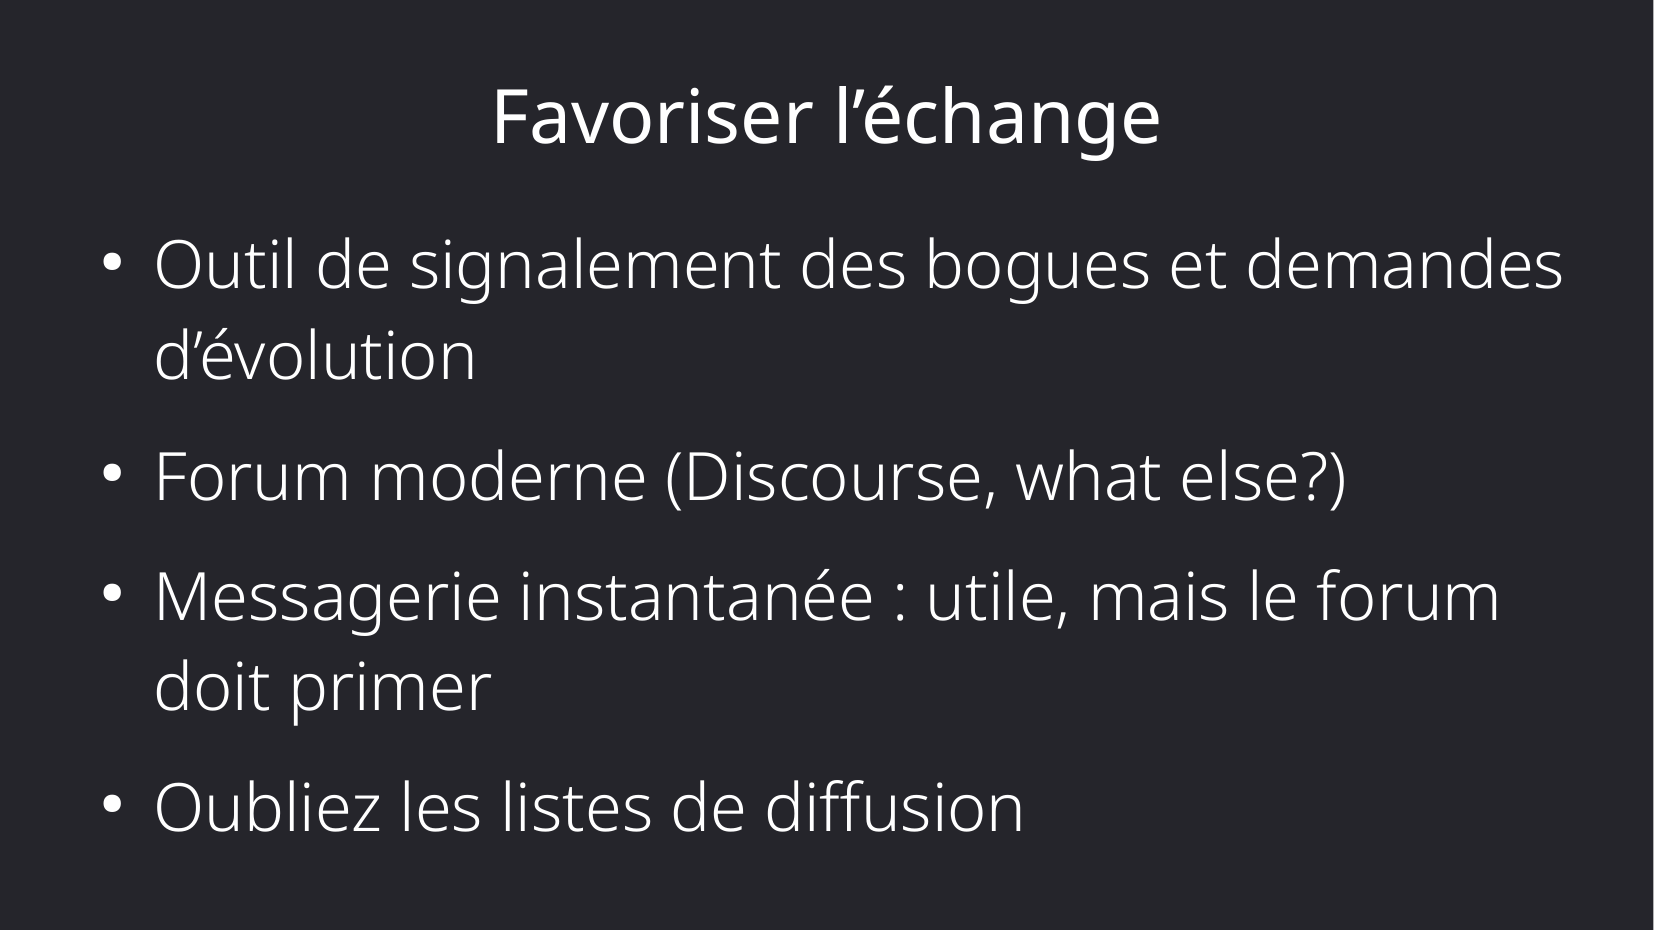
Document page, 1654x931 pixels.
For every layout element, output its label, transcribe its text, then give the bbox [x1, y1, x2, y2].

title Favoriser l’échange [82, 37, 1571, 193]
list Outil de signalement des bogues et demandes d’évolution Forum moderne (Discourse, what else?) Messagerie instantanée : utile, mais le forum doit primer Oubliez les listes de diffusion [82, 217, 1571, 857]
